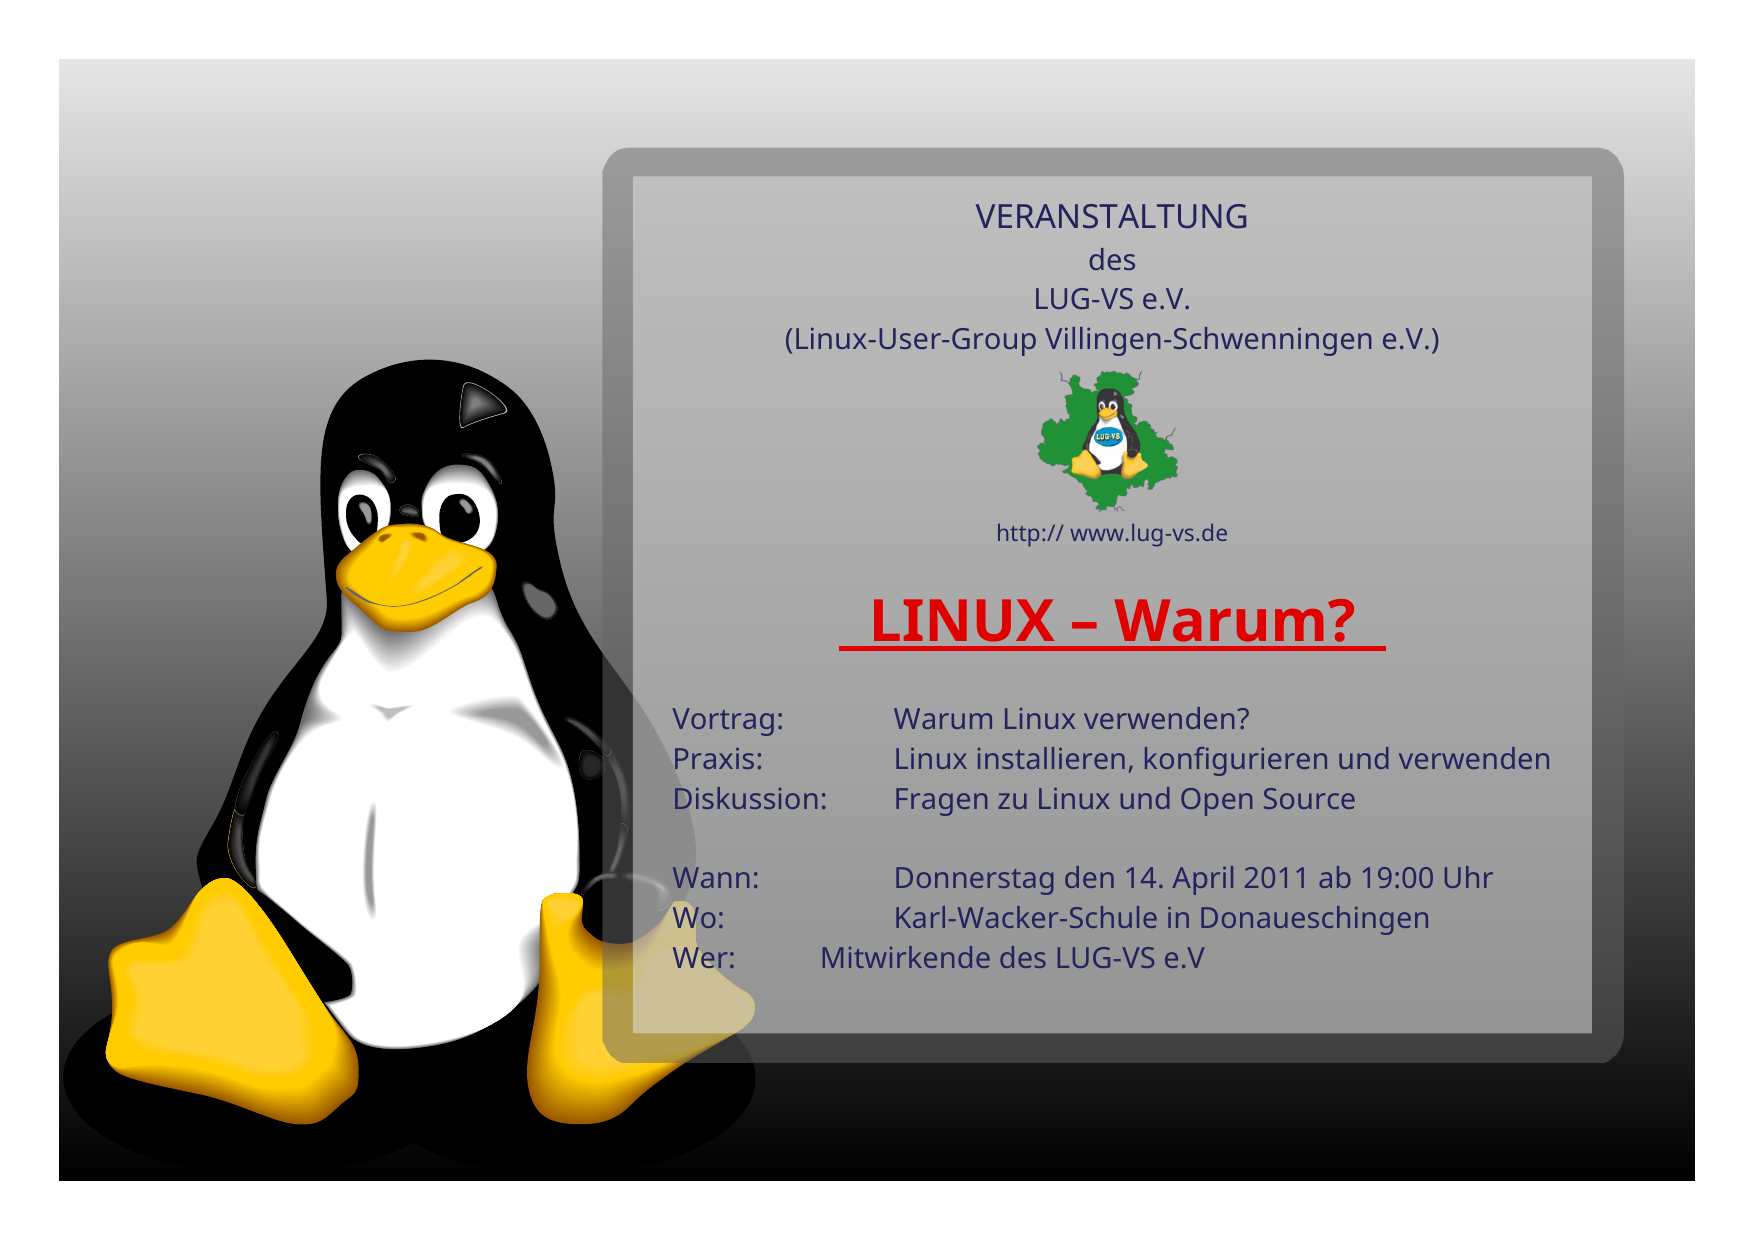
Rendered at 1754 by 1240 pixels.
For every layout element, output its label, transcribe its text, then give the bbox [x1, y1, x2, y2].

text_box [602, 147, 1625, 1063]
text_box VERANSTALTUNG des LUG-VS e.V. (Linux-User-Group Villingen-Schwenningen e.V.) http:// www.lug-vs.de LINUX – Warum? Vortrag: Warum Linux verwenden? Praxis: Linux installieren, konfigurieren und verwenden Diskussion: Fragen zu Linux und Open Source Wann: Donnerstag den 14. April 2011 ab 19:00 Uhr Wo: Karl-Wacker-Schule in Donaueschingen Wer: Mitwirkende des LUG-VS e.V [632, 176, 1592, 1034]
picture [1033, 366, 1182, 513]
